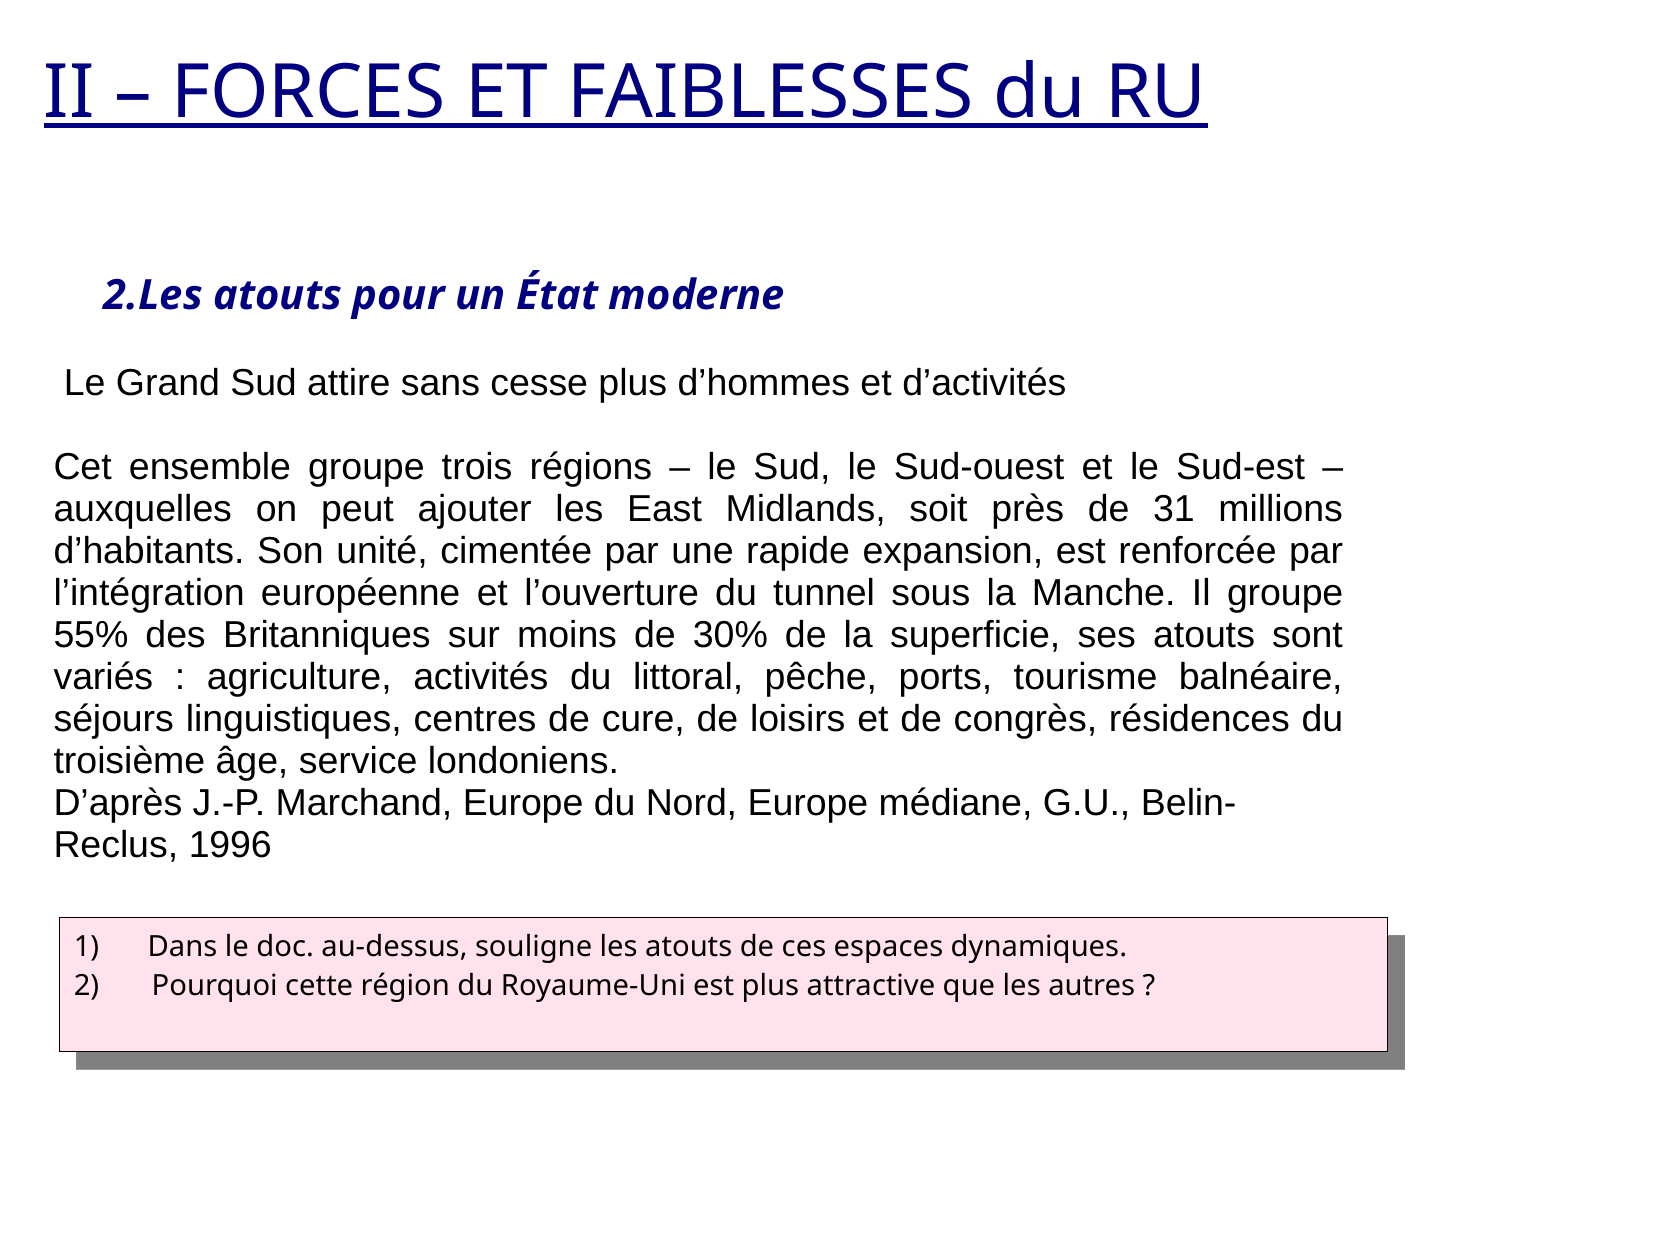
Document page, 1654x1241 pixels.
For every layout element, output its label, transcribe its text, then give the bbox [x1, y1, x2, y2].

text_box 2.Les atouts pour un État moderne [88, 279, 902, 332]
text_box Le Grand Sud attire sans cesse plus d’hommes et d’activités Cet ensemble groupe trois régions – le Sud, le Sud-ouest et le Sud-est – auxquelles on peut ajouter les East Midlands, soit près de 31 millions d’habitants. Son unité, cimentée par une rapide expansion, est renforcée par l’intégration européenne et l’ouverture du tunnel sous la Manche. Il groupe 55% des Britanniques sur moins de 30% de la superficie, ses atouts sont variés : agriculture, activités du littoral, pêche, ports, tourisme balnéaire, séjours linguistiques, centres de cure, de loisirs et de congrès, résidences du troisième âge, service londoniens. D’après J.-P. Marchand, Europe du Nord, Europe médiane, G.U., Belin-Reclus, 1996 [38, 354, 1359, 874]
text_box 1) Dans le doc. au-dessus, souligne les atouts de ces espaces dynamiques. 2) Pourquoi cette région du Royaume-Uni est plus attractive que les autres ? [59, 917, 1388, 1051]
text_box II – FORCES ET FAIBLESSES du RU [29, 29, 1565, 279]
